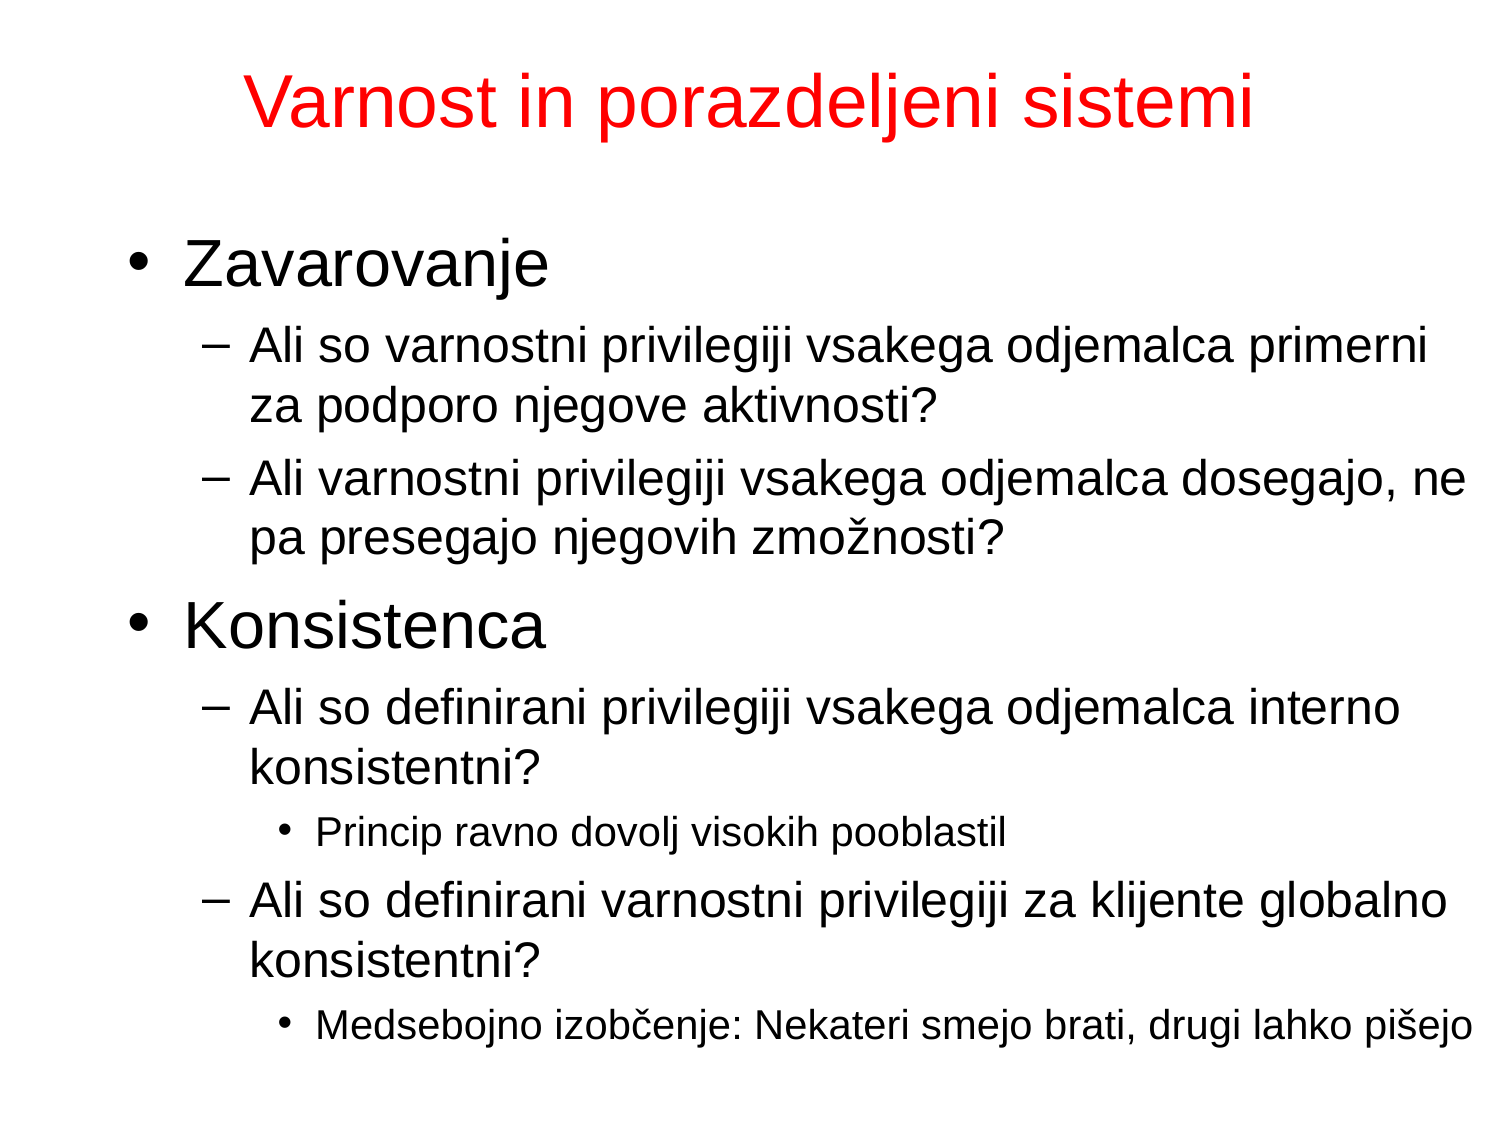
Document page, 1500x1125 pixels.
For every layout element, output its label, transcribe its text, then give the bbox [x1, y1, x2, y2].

title Varnost in porazdeljeni sistemi [75, 45, 1426, 151]
list Zavarovanje Ali so varnostni privilegiji vsakega odjemalca primerni za podporo njegove aktivnosti? Ali varnostni privilegiji vsakega odjemalca dosegajo, ne pa presegajo njegovih zmožnosti? Konsistenca Ali so definirani privilegiji vsakega odjemalca interno konsistentni? Princip ravno dovolj visokih pooblastil Ali so definirani varnostni privilegiji za klijente globalno konsistentni? Medsebojno izobčenje: Nekateri smejo brati, drugi lahko pišejo [112, 212, 1500, 1088]
